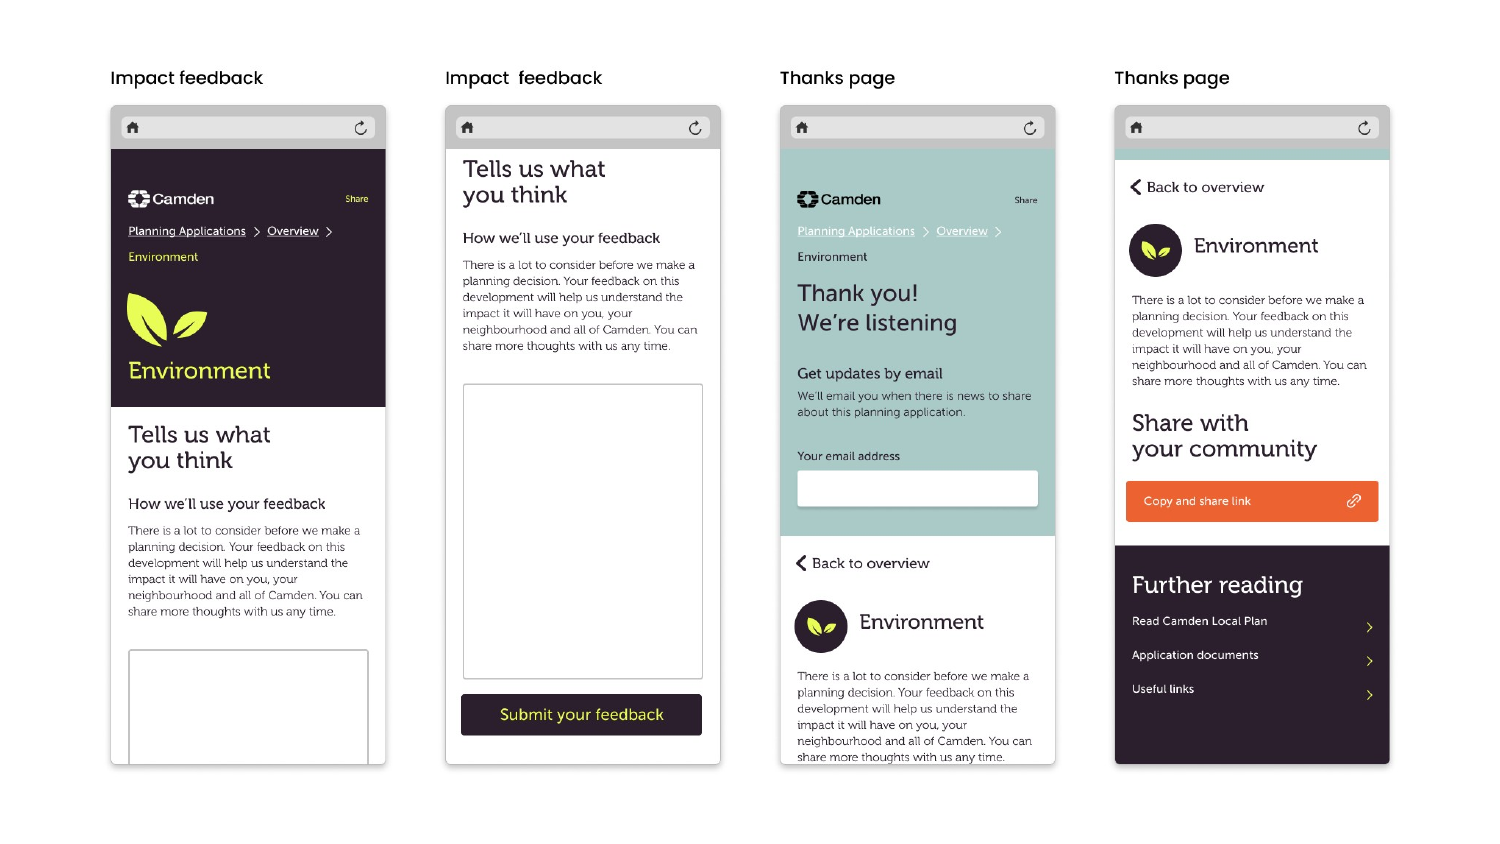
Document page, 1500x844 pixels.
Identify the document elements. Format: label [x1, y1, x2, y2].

picture [44, 24, 1456, 819]
